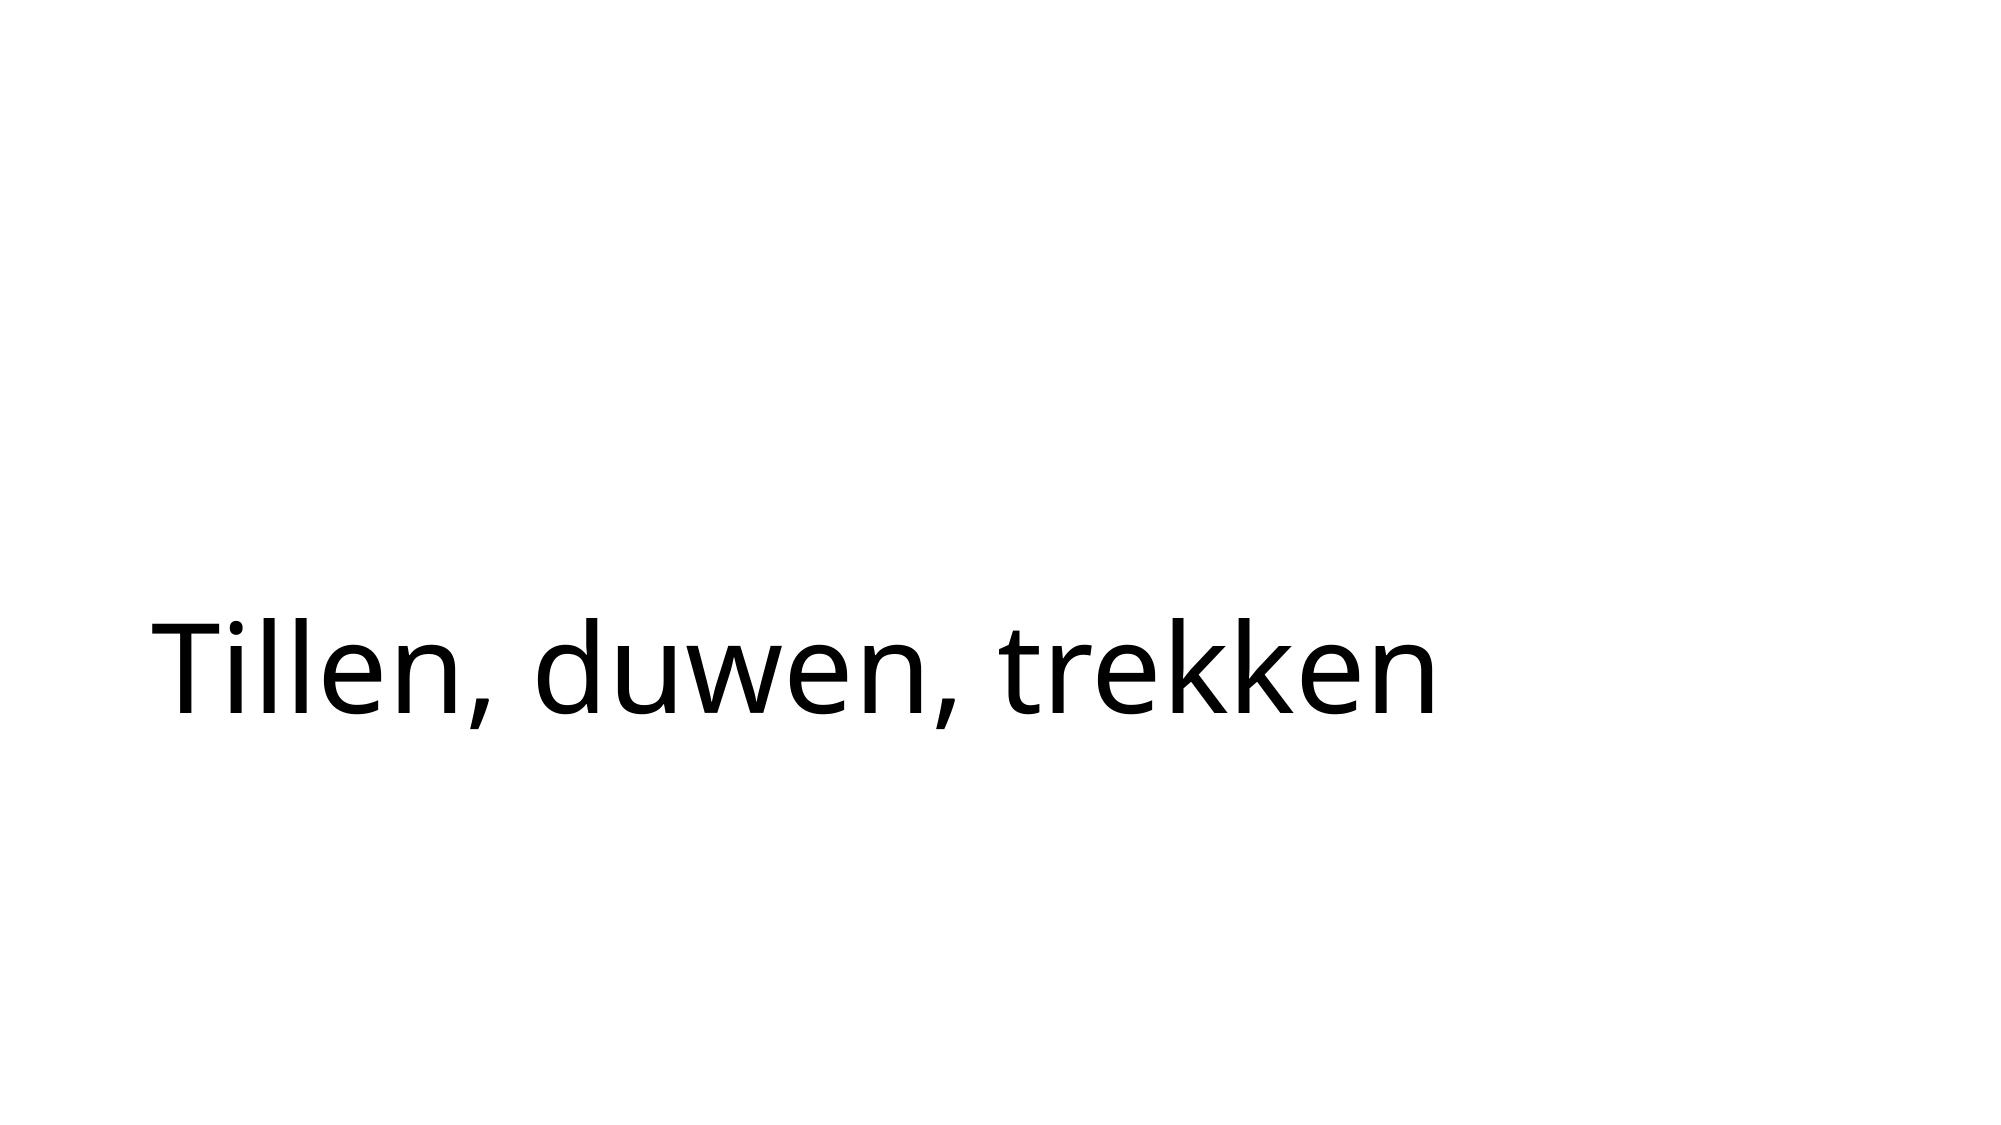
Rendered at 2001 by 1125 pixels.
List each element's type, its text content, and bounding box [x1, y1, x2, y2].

title Tillen, duwen, trekken [136, 280, 1862, 749]
